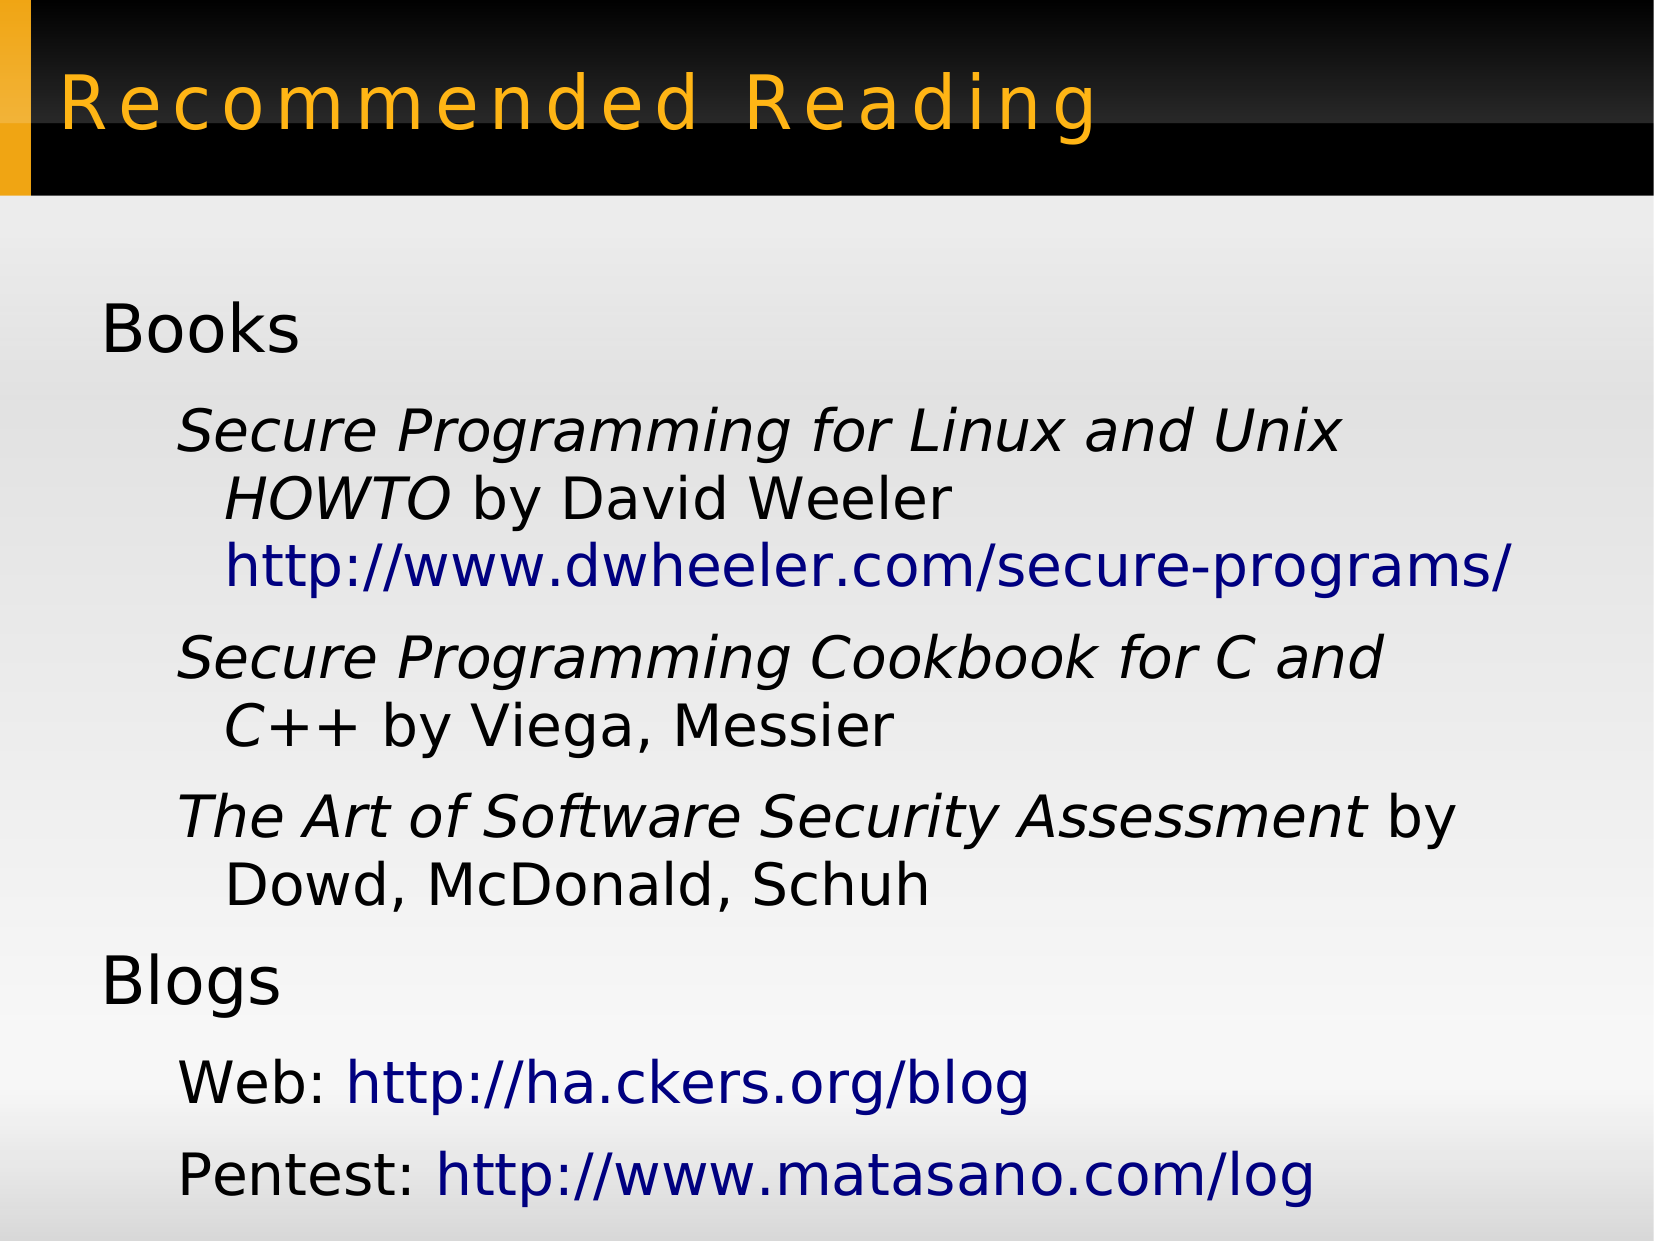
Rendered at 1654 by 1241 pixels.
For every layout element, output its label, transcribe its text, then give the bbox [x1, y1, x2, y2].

picture [0, 0, 1654, 1241]
title Recommended Reading [59, 36, 1270, 171]
list Books Secure Programming for Linux and Unix HOWTO by David Weeler http://www.dwheeler.com/secure-programs/ Secure Programming Cookbook for C and C++ by Viega, Messier The Art of Software Security Assessment by Dowd, McDonald, Schuh Blogs Web: http://ha.ckers.org/blog Pentest: http://www.matasano.com/log [82, 290, 1571, 1209]
